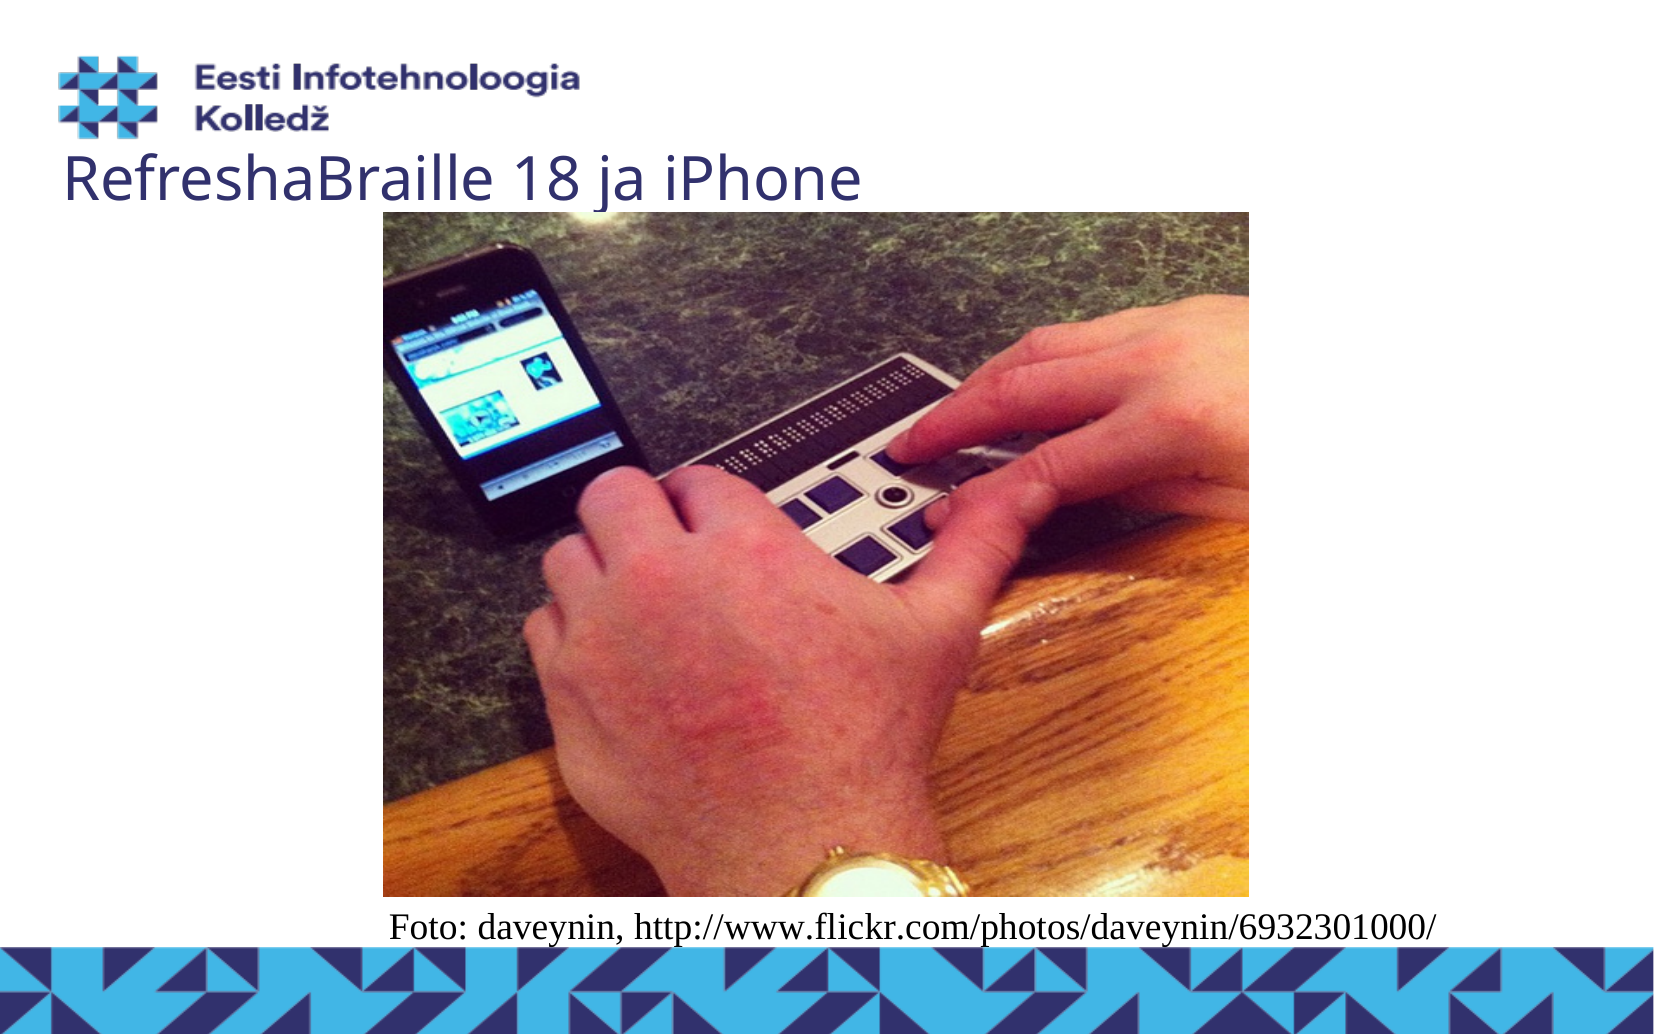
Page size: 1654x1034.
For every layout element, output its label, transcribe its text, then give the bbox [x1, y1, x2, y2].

title RefreshaBraille 18 ja iPhone [62, 90, 1199, 263]
picture [383, 212, 1249, 897]
text_box Foto: daveynin, http://www.flickr.com/photos/daveynin/6932301000/ [388, 903, 1461, 950]
